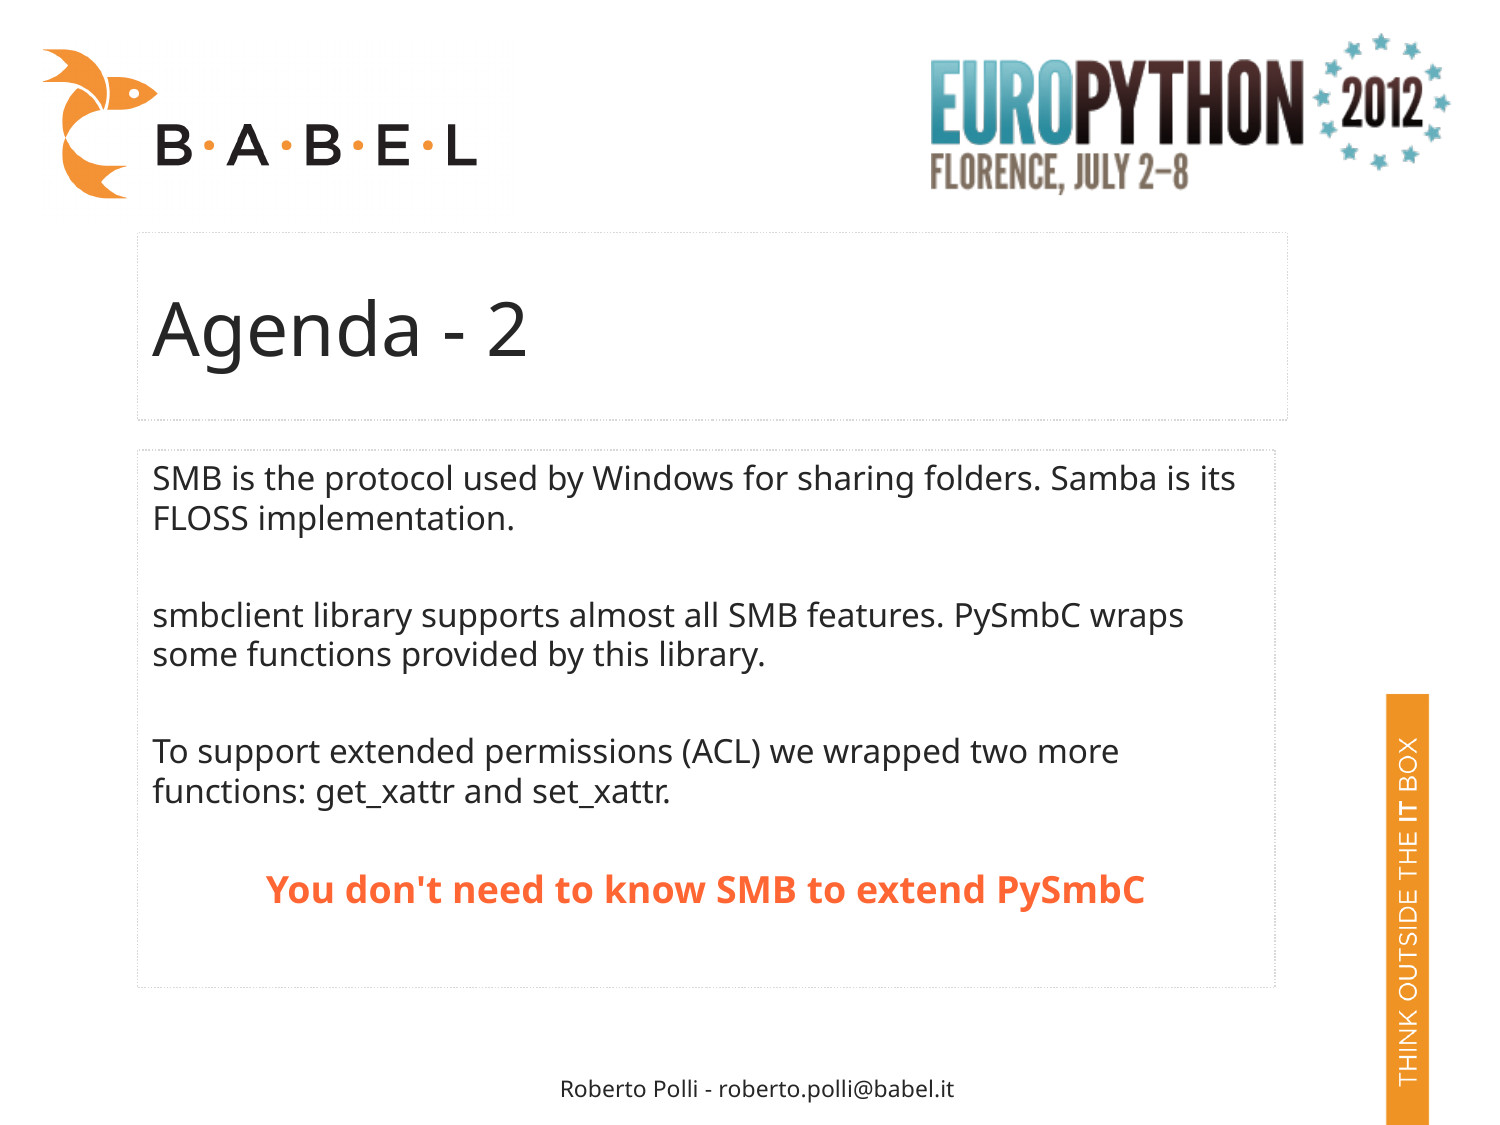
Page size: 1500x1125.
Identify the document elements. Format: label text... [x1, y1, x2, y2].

title Agenda - 2 [137, 232, 1288, 421]
list SMB is the protocol used by Windows for sharing folders. Samba is its FLOSS implementation. smbclient library supports almost all SMB features. PySmbC wraps some functions provided by this library. To support extended permissions (ACL) we wrapped two more functions: get_xattr and set_xattr. You don't need to know SMB to extend PySmbC [137, 450, 1276, 988]
picture [1379, 687, 1434, 1125]
picture [931, 29, 1463, 207]
picture [37, 37, 515, 222]
